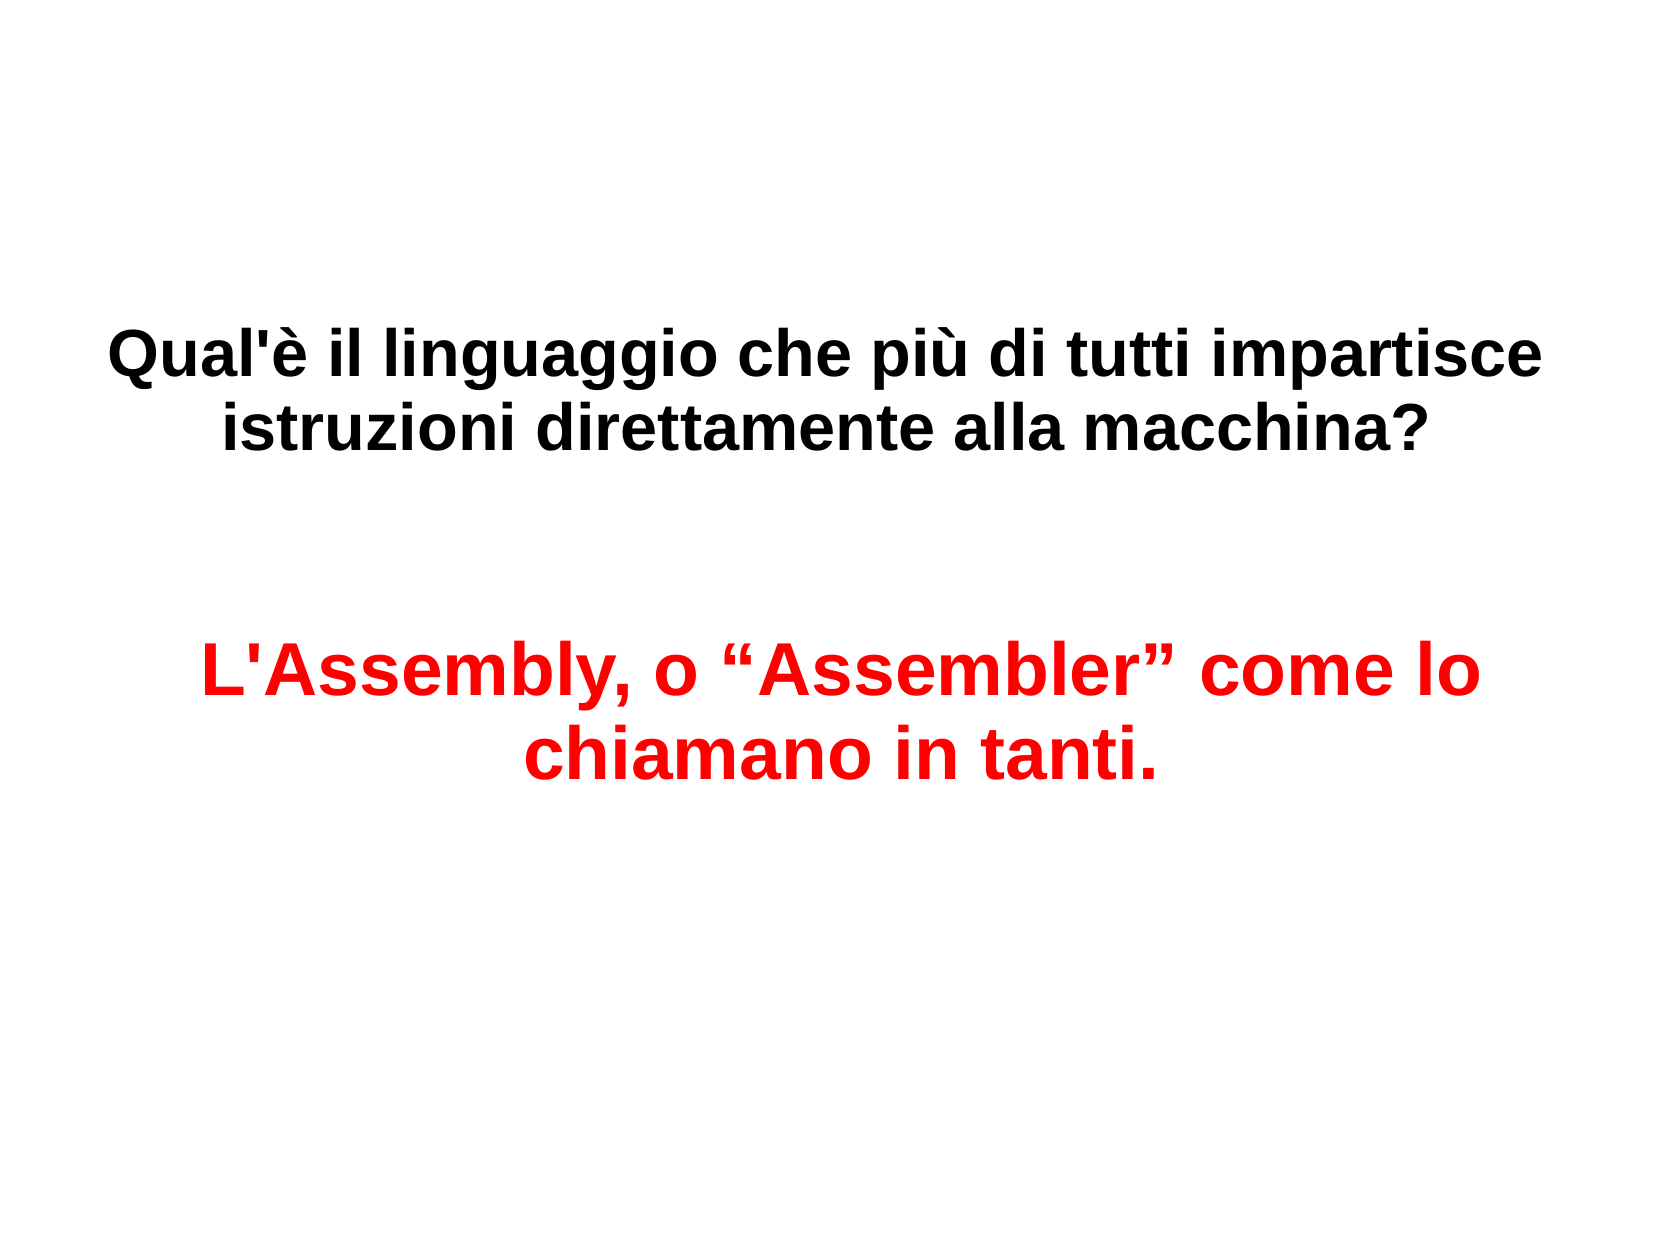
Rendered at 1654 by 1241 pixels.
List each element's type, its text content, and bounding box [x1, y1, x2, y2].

text_box L'Assembly, o “Assembler” come lo chiamano in tanti. [88, 620, 1595, 803]
text_box Qual'è il linguaggio che più di tutti impartisce istruzioni direttamente alla macchina? [59, 308, 1595, 473]
